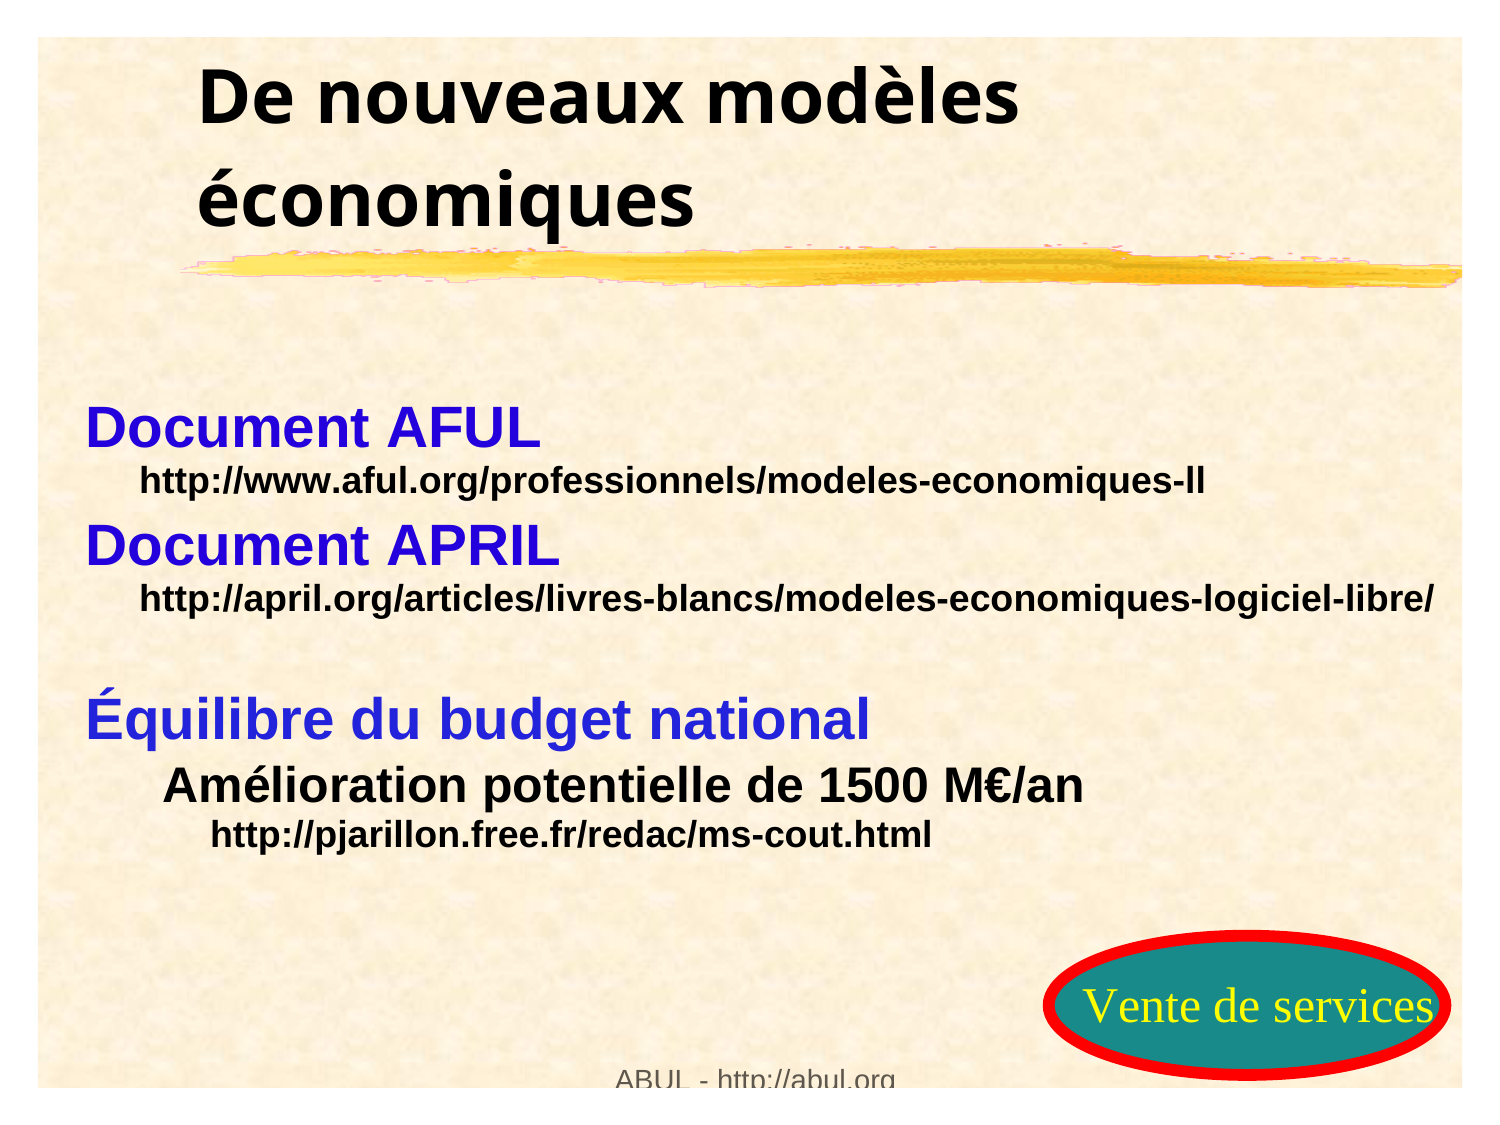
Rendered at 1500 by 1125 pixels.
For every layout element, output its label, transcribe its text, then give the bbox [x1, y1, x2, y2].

picture [754, 1076, 761, 1088]
picture [738, 1076, 743, 1088]
picture [811, 1076, 818, 1088]
picture [858, 1076, 866, 1088]
list Document AFUL http://www.aful.org/professionnels/modeles-economiques-ll Document APRIL http://april.org/articles/livres-blancs/modeles-economiques-logiciel-libre/ Équilibre du budget national Amélioration potentielle de 1500 M€/an http://pjarillon.free.fr/redac/ms-cout.html [53, 386, 1463, 964]
picture [620, 1073, 627, 1082]
picture [639, 1072, 648, 1078]
picture [37, 37, 1463, 1088]
title De nouveaux modèles économiques [196, 39, 1463, 253]
picture [883, 1076, 891, 1088]
text_box Vente de services [1048, 935, 1446, 1075]
picture [722, 1076, 729, 1088]
picture [794, 1082, 801, 1088]
picture [618, 1084, 630, 1088]
picture [639, 1081, 649, 1088]
